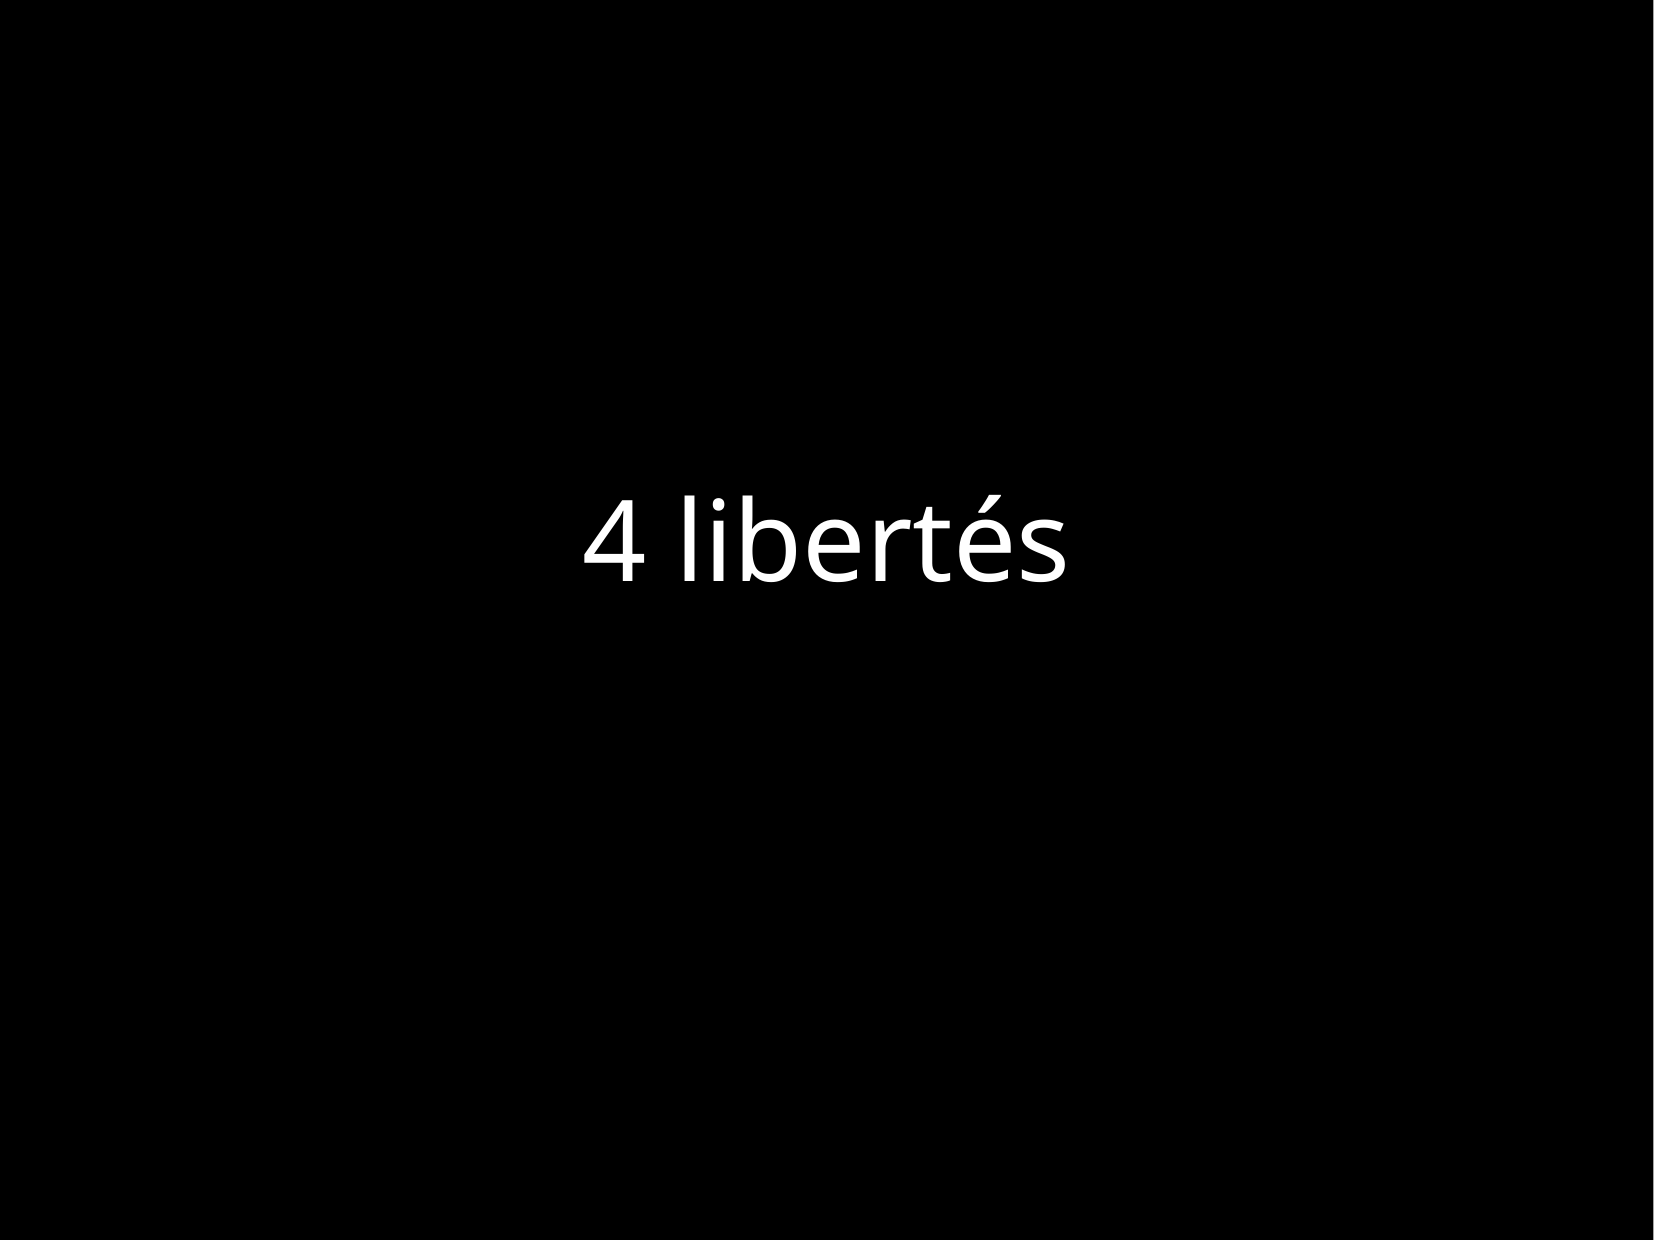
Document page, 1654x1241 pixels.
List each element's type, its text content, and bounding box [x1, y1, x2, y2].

title 4 libertés [82, 56, 1571, 1172]
